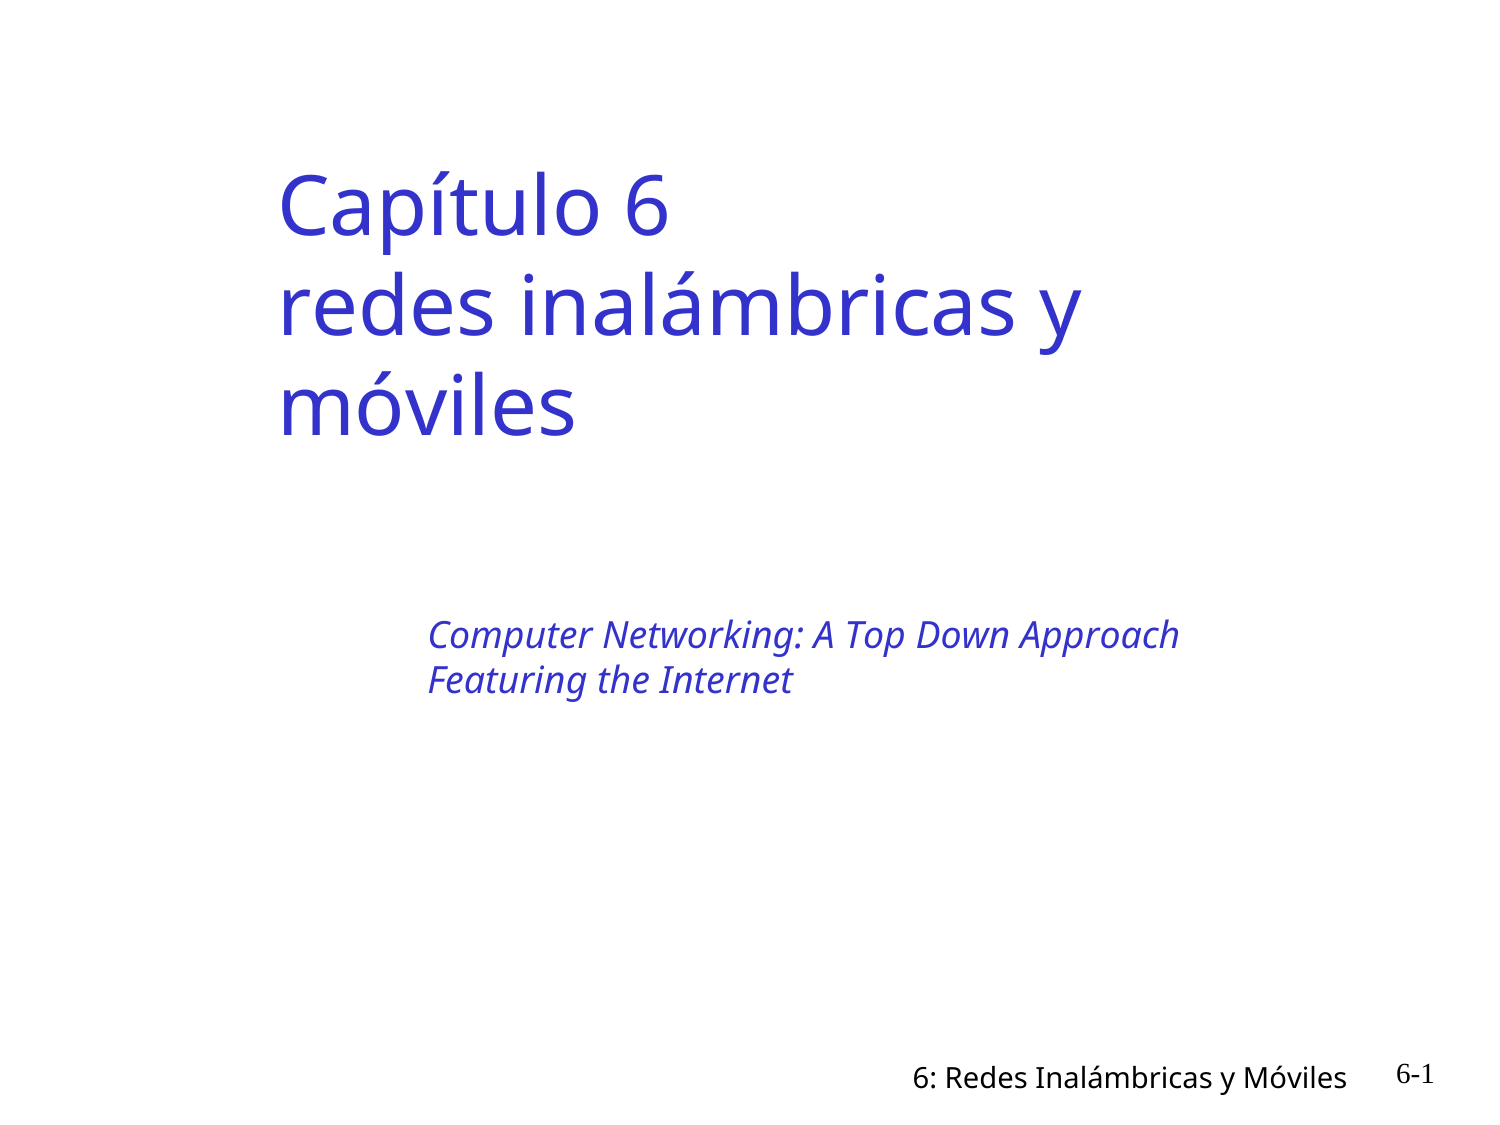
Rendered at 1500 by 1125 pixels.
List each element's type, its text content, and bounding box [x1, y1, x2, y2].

text_box Computer Networking: A Top Down Approach Featuring the Internet [412, 524, 1238, 788]
text_box Capítulo 6 redes inalámbricas y móviles [262, 149, 1208, 454]
